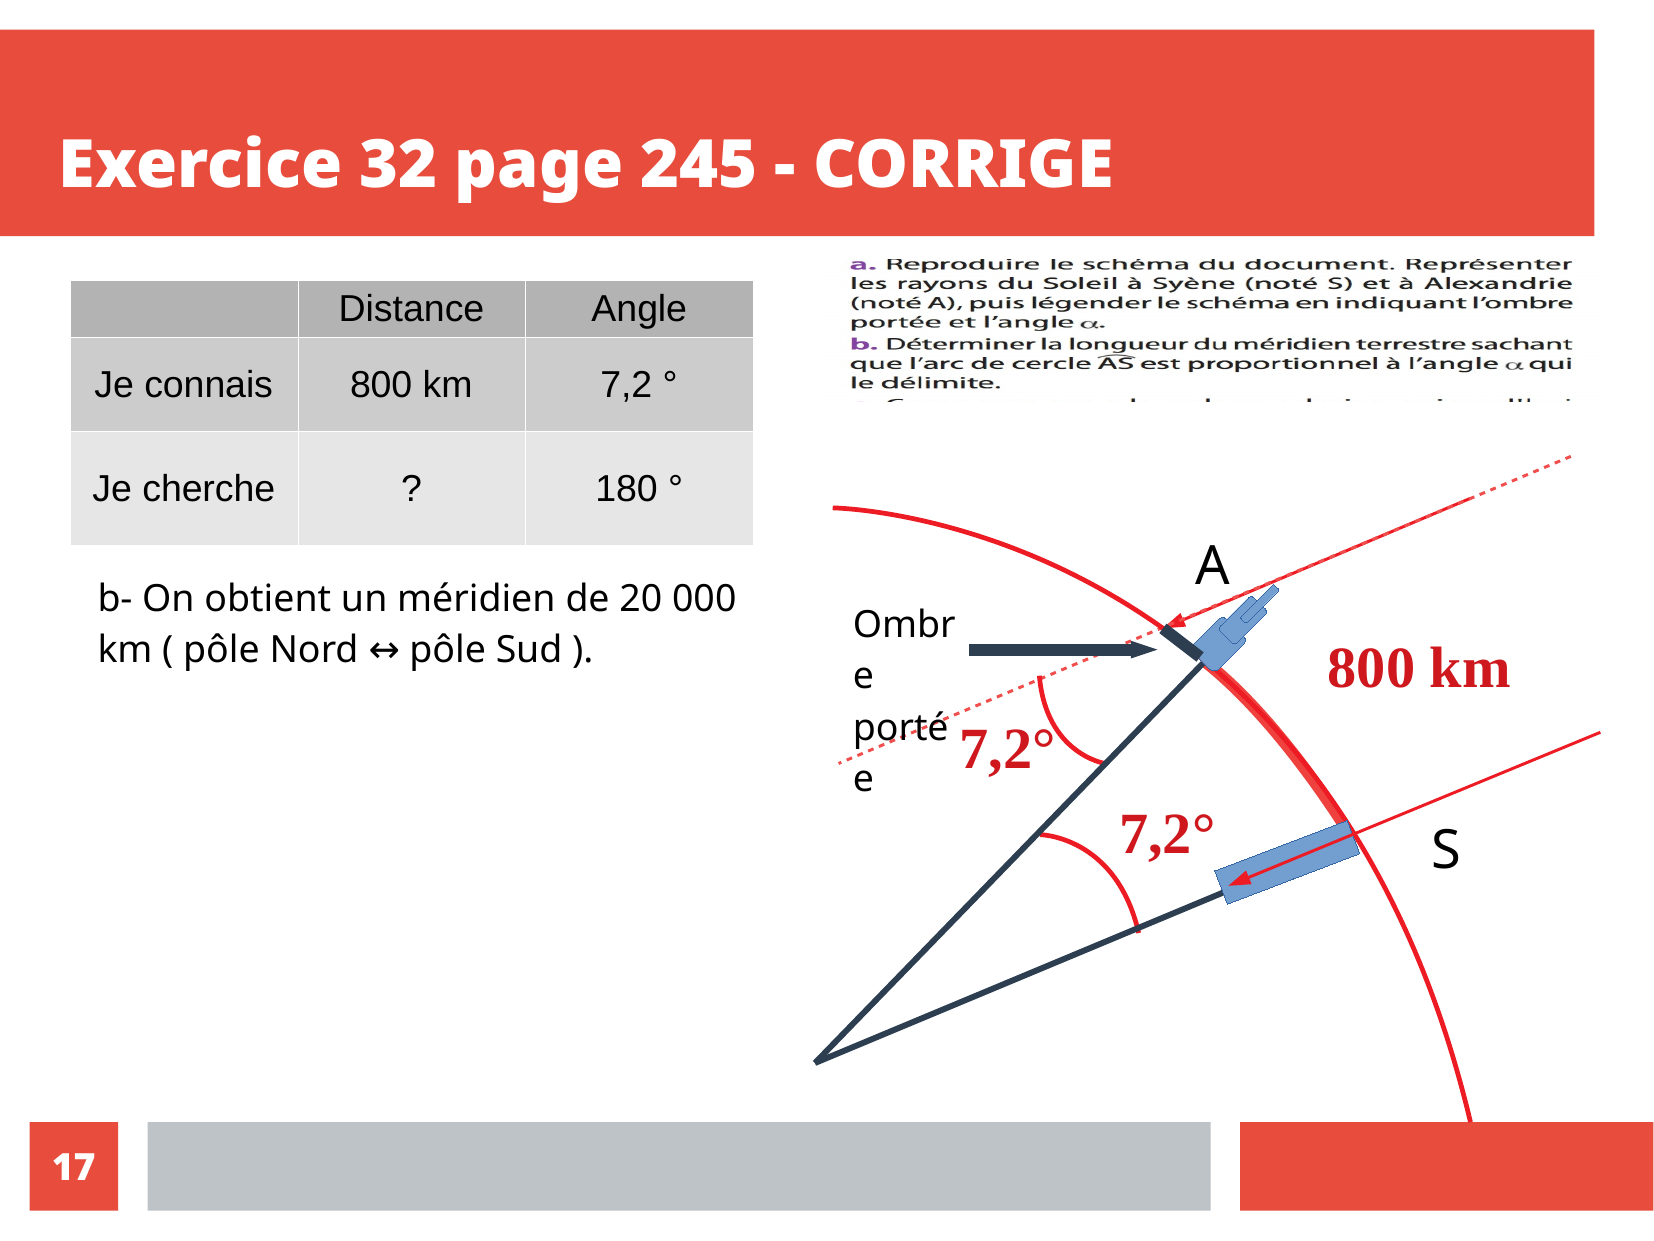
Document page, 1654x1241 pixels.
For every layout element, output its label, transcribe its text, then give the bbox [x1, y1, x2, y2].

text_box 800 km [1509, 761, 1536, 773]
text_box 7,2° [1104, 794, 1247, 875]
text_box [1193, 584, 1279, 671]
text_box b- On obtient un méridien de 20 000 km ( pôle Nord ↔ pôle Sud ). [82, 563, 792, 674]
table_cell Je cherche [71, 432, 298, 545]
table_header [71, 281, 298, 337]
text_box Ombre portée [838, 590, 981, 700]
table_header Angle [526, 281, 753, 337]
text_box A [1180, 519, 1241, 603]
table_header Distance [299, 281, 525, 337]
text_box 7,2° [944, 708, 1087, 789]
table_cell 800 km [299, 338, 525, 431]
text_box 800 km [1312, 628, 1536, 773]
table_cell 7,2 ° [526, 338, 753, 431]
table_cell 180 ° [526, 432, 753, 545]
table_cell ? [299, 432, 525, 545]
text_box S [1417, 803, 1476, 887]
title Exercice 32 page 245 - CORRIGE [59, 59, 1595, 207]
picture [823, 259, 1607, 402]
table_cell Je connais [71, 338, 298, 431]
text_box [1214, 820, 1360, 905]
